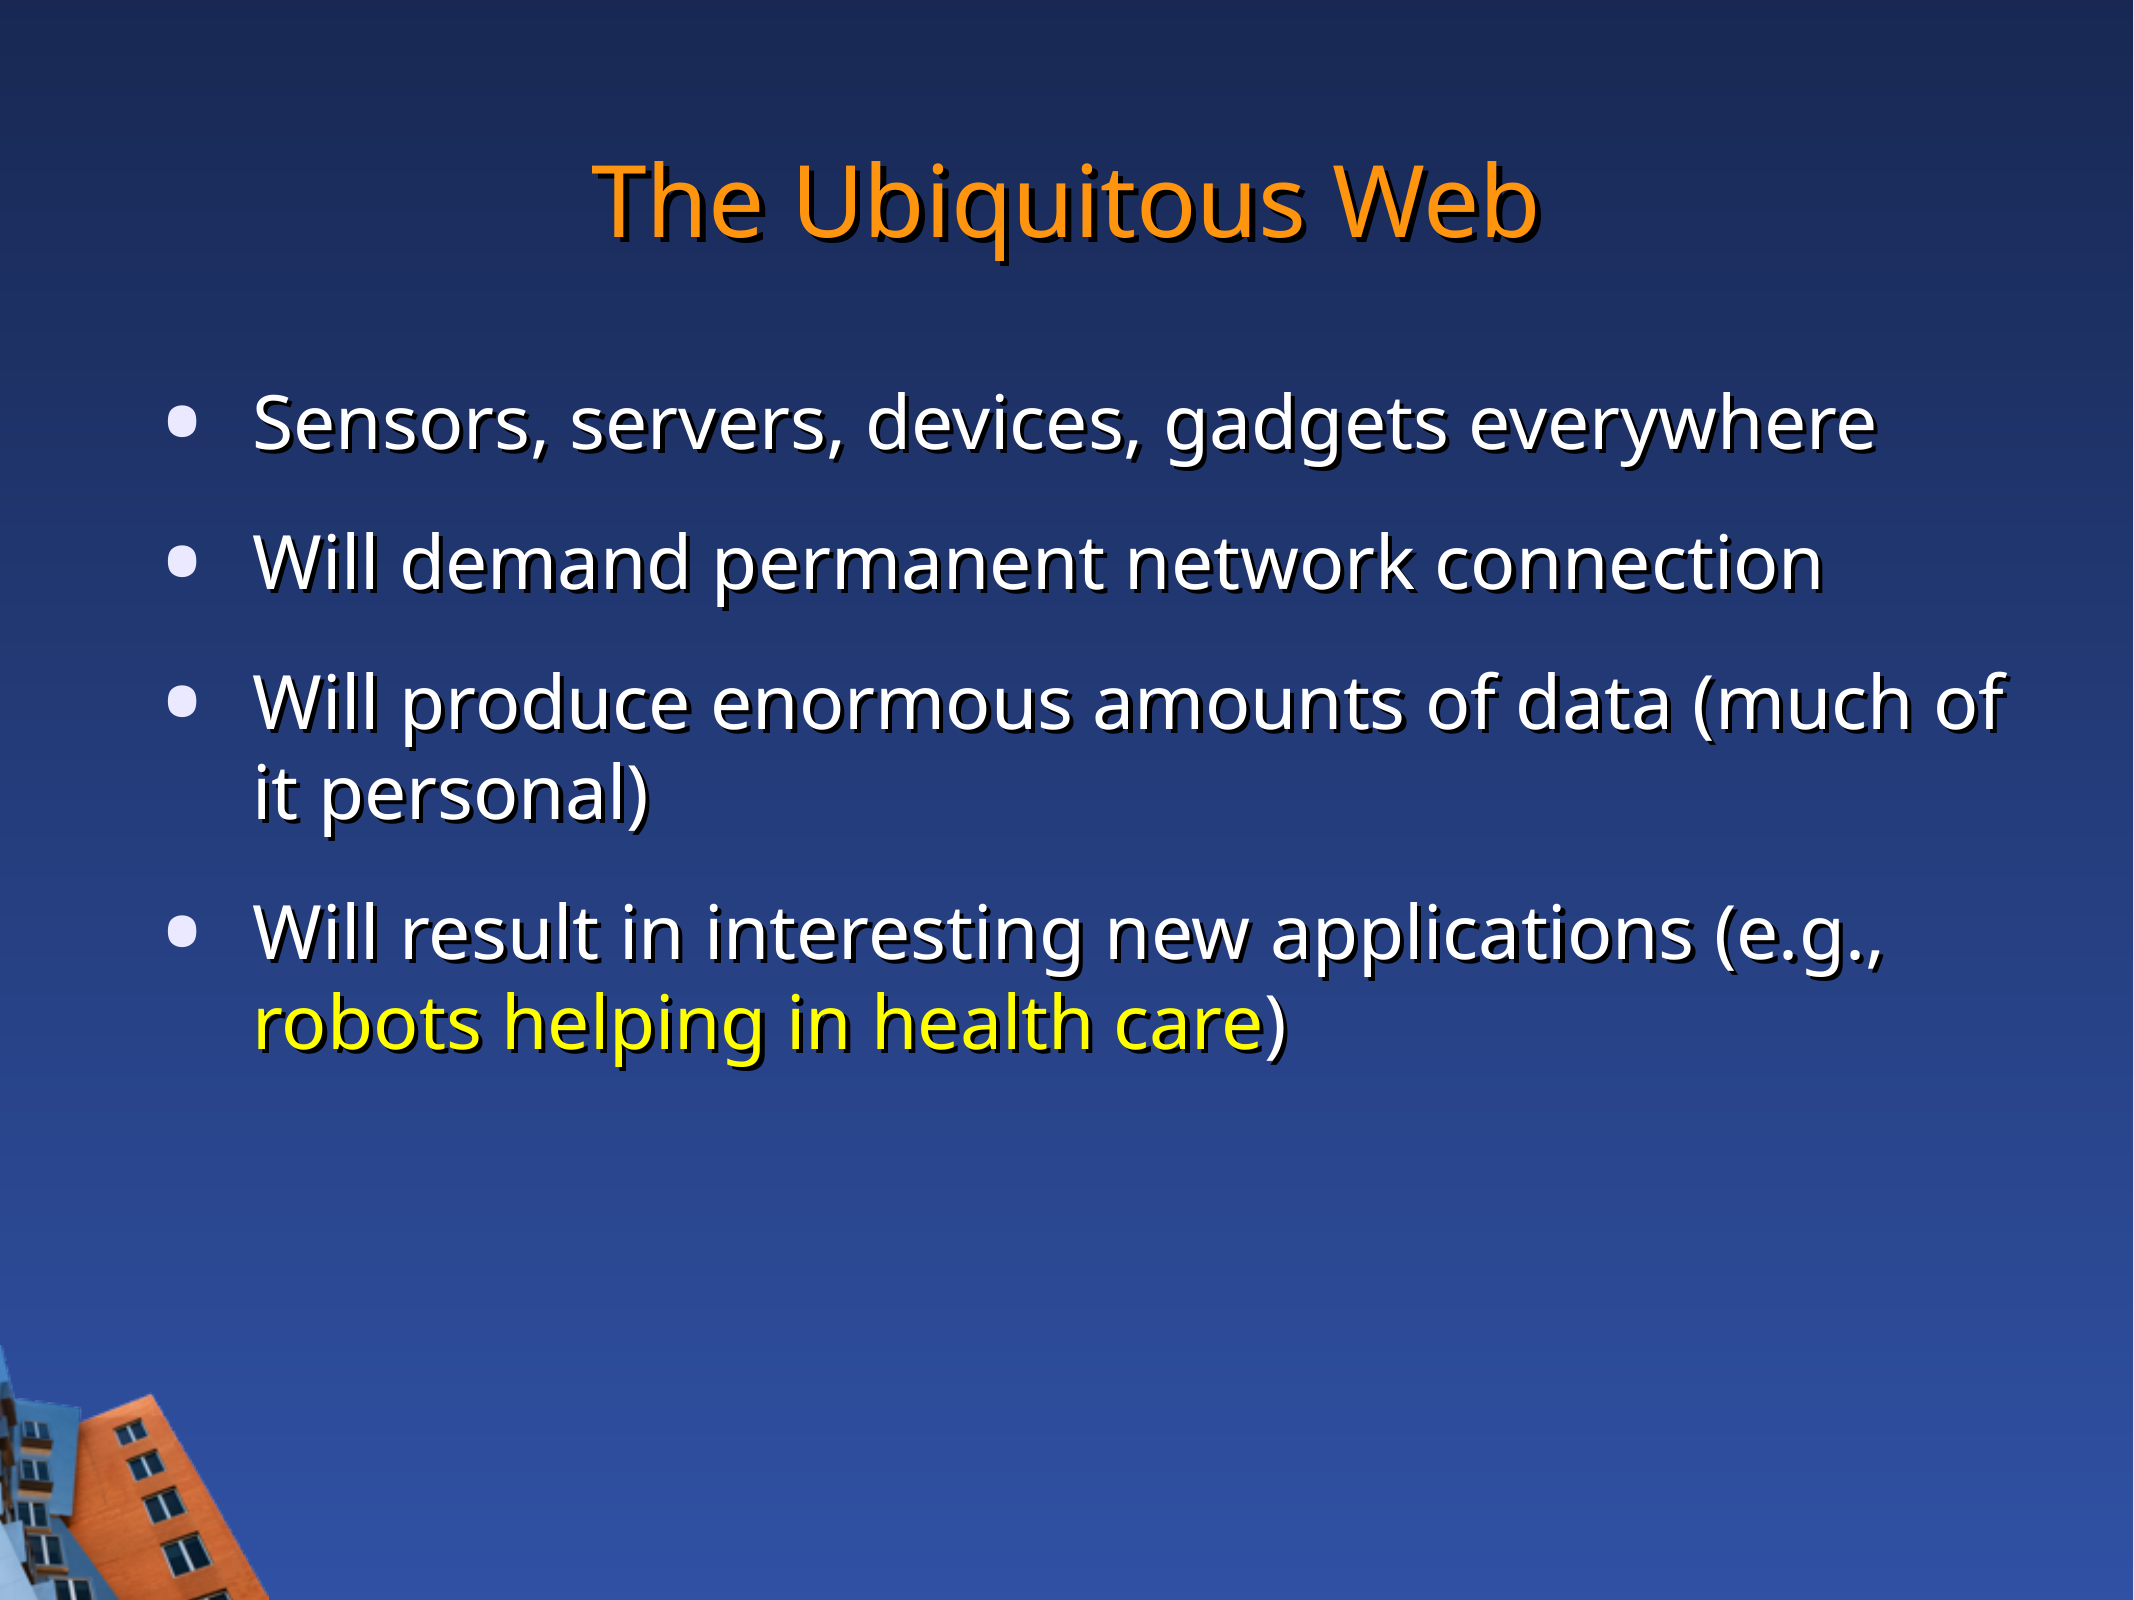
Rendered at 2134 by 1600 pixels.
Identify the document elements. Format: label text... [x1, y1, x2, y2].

list Sensors, servers, devices, gadgets everywhere Will demand permanent network connection Will produce enormous amounts of data (much of it personal) Will result in interesting new applications (e.g., robots helping in health care) [106, 374, 2027, 1416]
title The Ubiquitous Web [106, 71, 2027, 324]
picture [0, 1345, 269, 1600]
